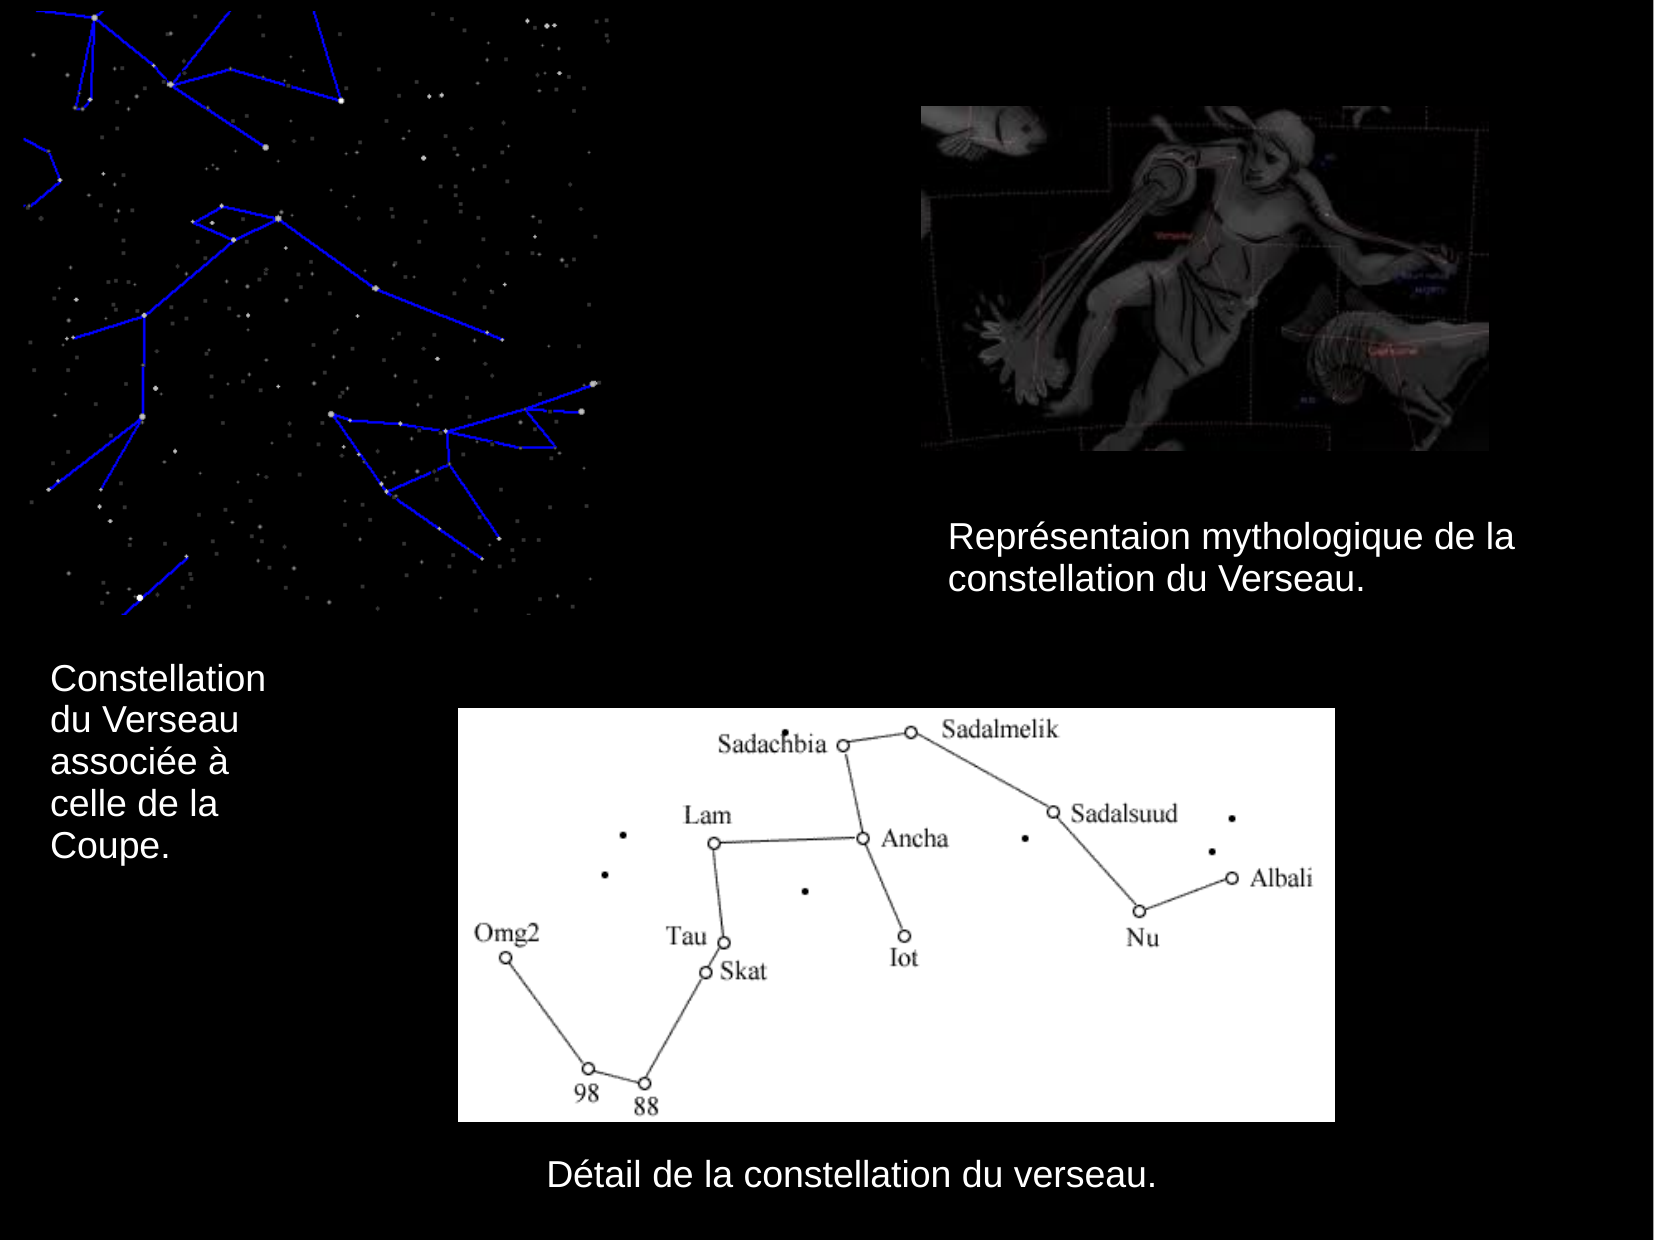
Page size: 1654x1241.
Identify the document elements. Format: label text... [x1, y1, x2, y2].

picture [11, 11, 615, 615]
text_box Constellation du Verseau associée à celle de la Coupe. [35, 649, 319, 875]
picture [921, 106, 1489, 451]
text_box Détail de la constellation du verseau. [531, 1145, 1229, 1203]
text_box Représentaion mythologique de la constellation du Verseau. [933, 507, 1560, 607]
picture [458, 708, 1335, 1123]
